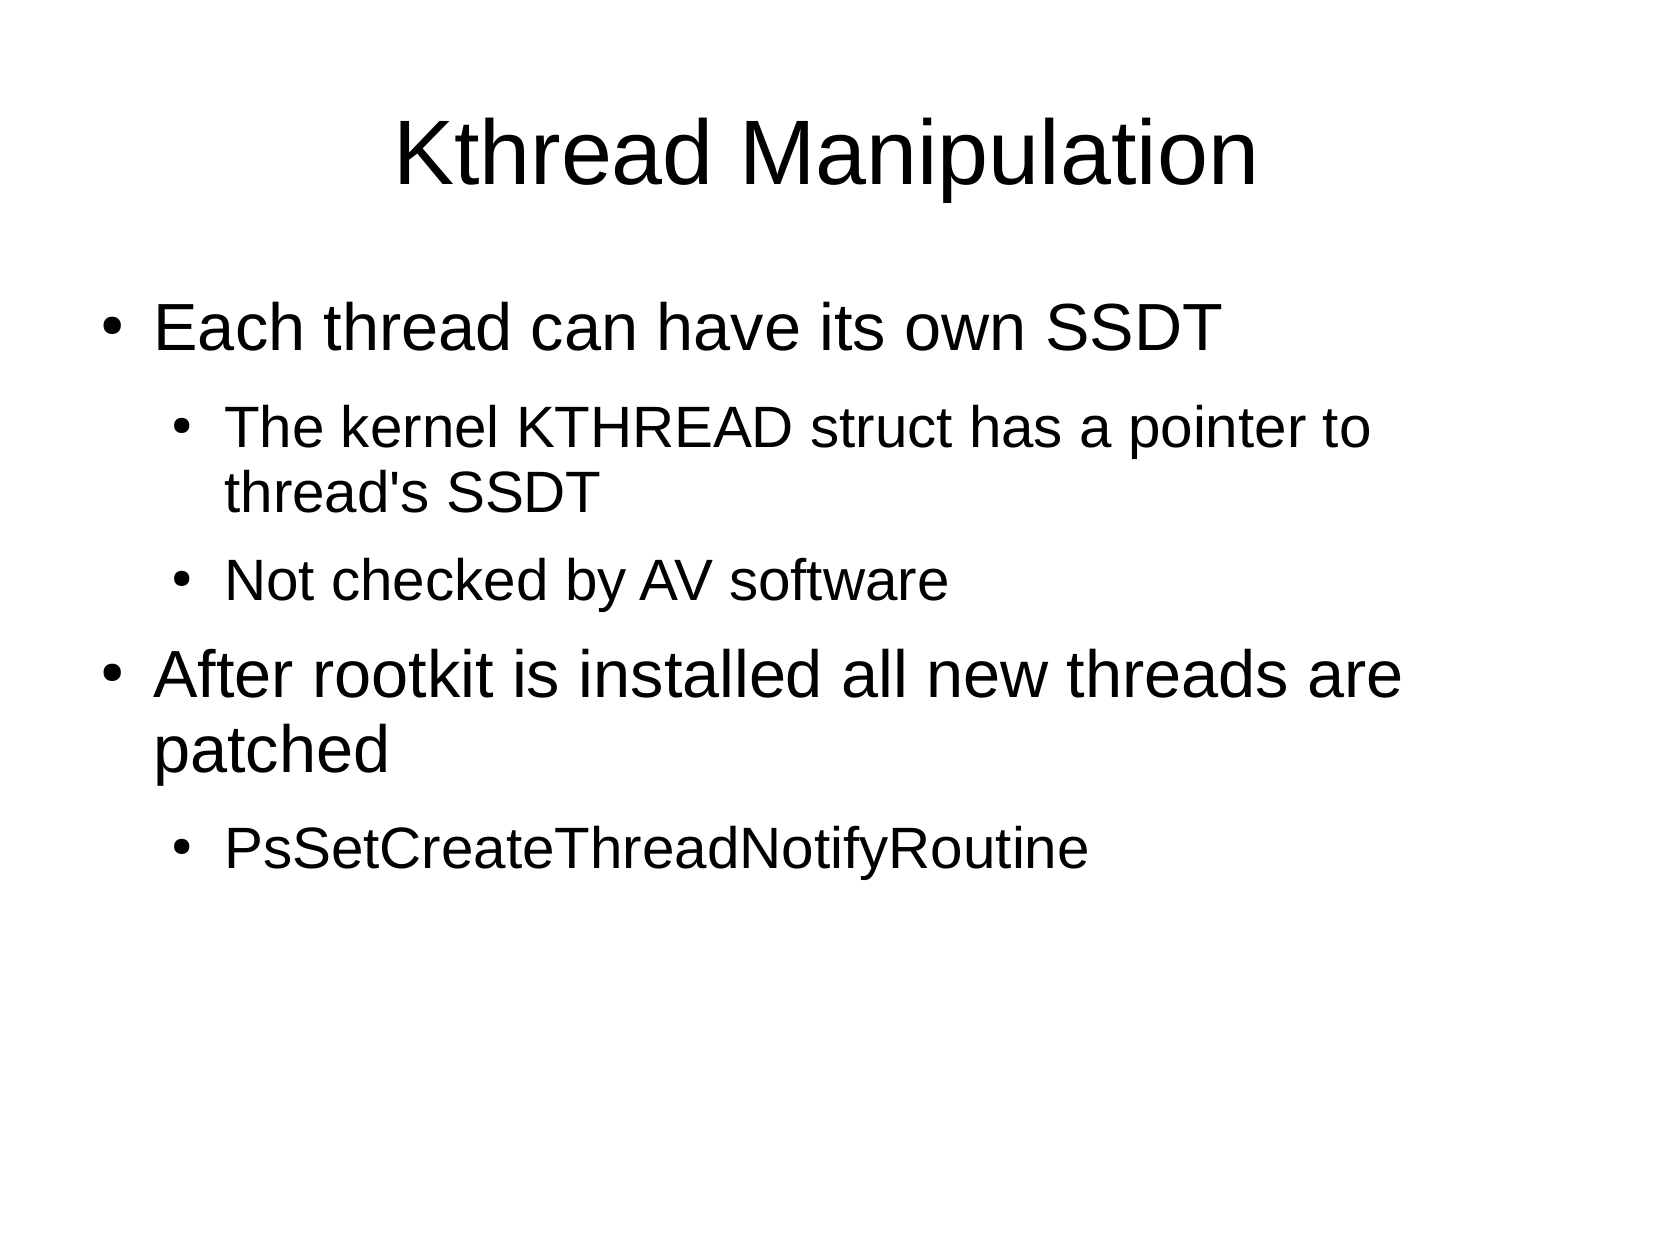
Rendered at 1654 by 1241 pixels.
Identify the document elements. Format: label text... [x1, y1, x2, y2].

title Kthread Manipulation [82, 49, 1571, 257]
list Each thread can have its own SSDT The kernel KTHREAD struct has a pointer to thread's SSDT Not checked by AV software After rootkit is installed all new threads are patched PsSetCreateThreadNotifyRoutine [82, 290, 1571, 1109]
